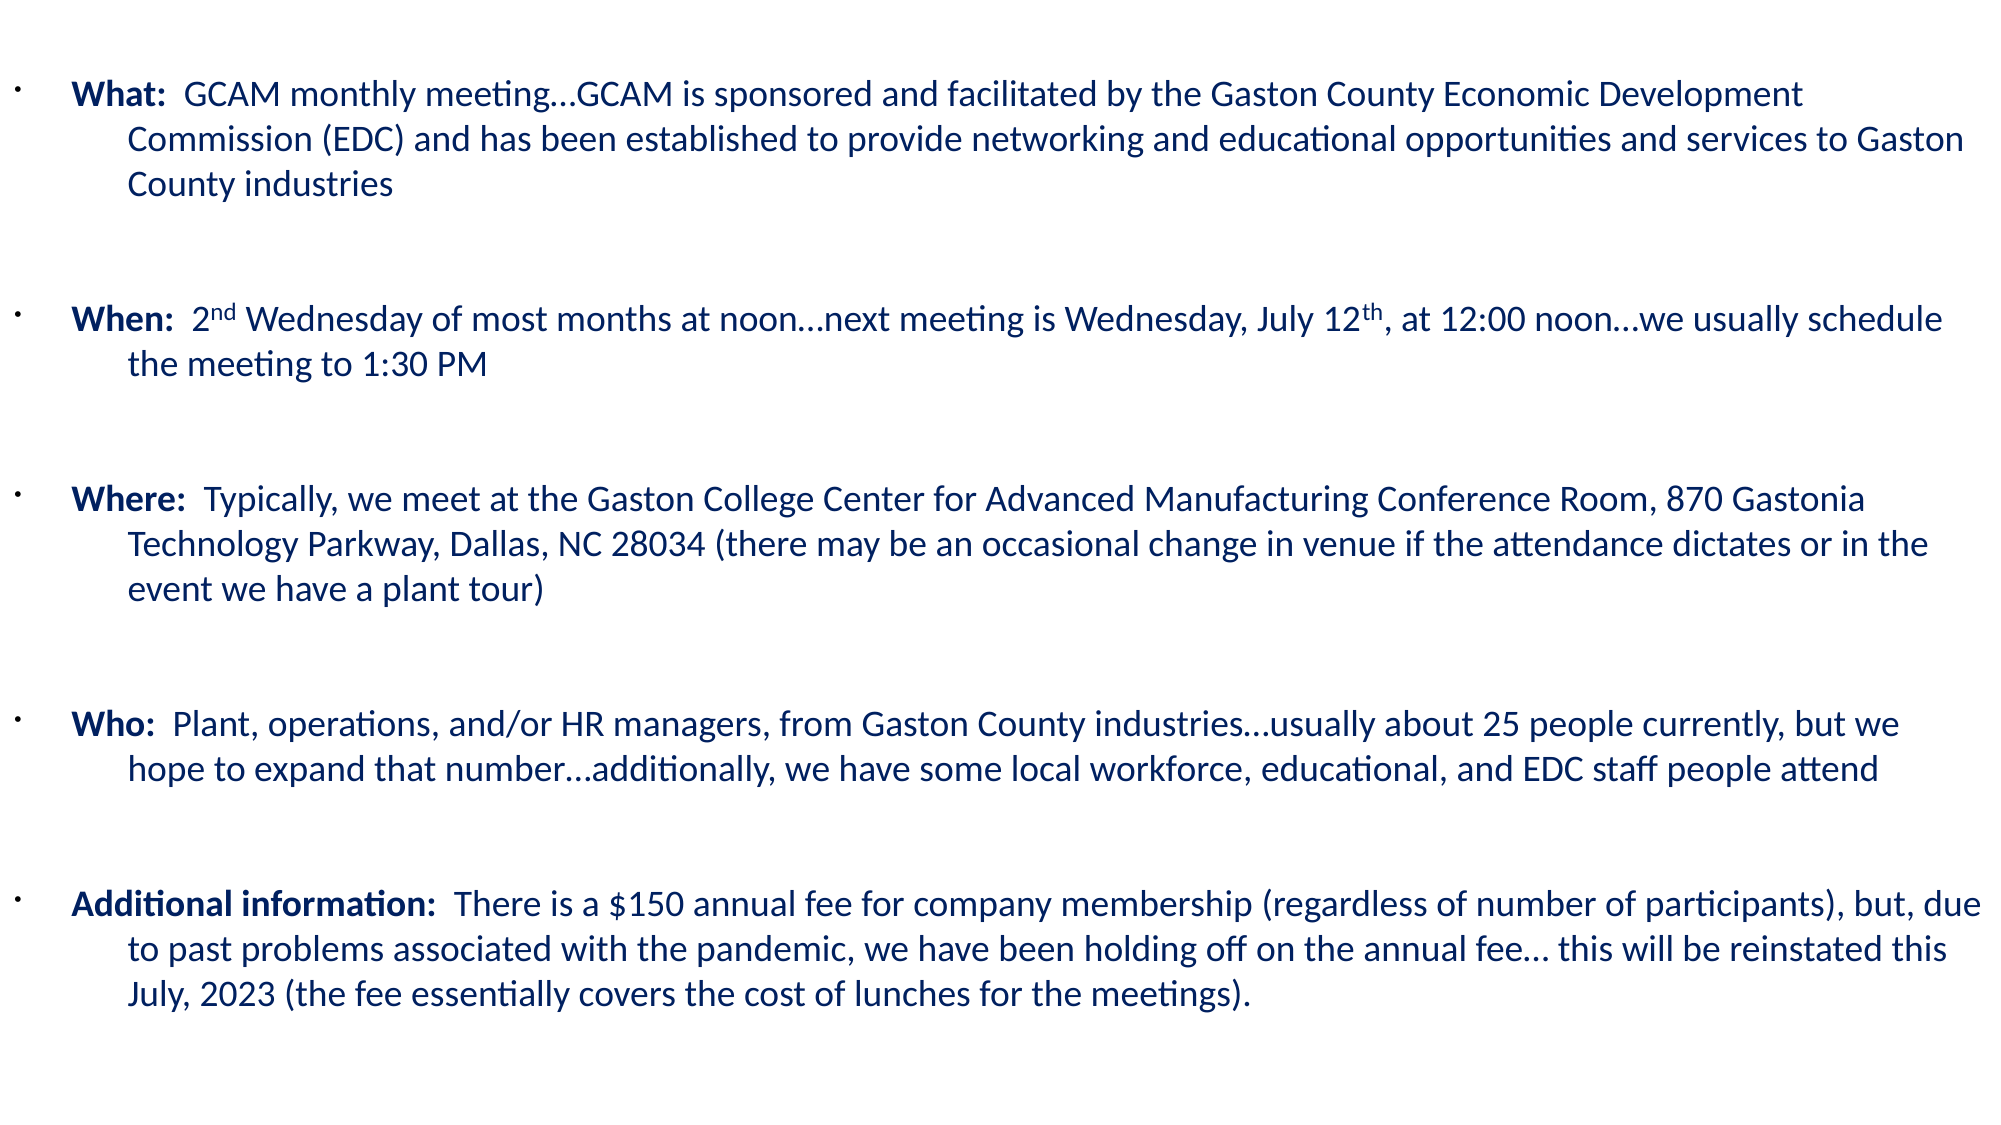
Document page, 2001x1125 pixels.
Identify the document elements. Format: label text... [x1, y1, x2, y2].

text_box What: GCAM monthly meeting…GCAM is sponsored and facilitated by the Gaston County Economic Development Commission (EDC) and has been established to provide networking and educational opportunities and services to Gaston County industries When: 2nd Wednesday of most months at noon…next meeting is Wednesday, July 12th, at 12:00 noon…we usually schedule the meeting to 1:30 PM Where: Typically, we meet at the Gaston College Center for Advanced Manufacturing Conference Room, 870 Gastonia Technology Parkway, Dallas, NC 28034 (there may be an occasional change in venue if the attendance dictates or in the event we have a plant tour) Who: Plant, operations, and/or HR managers, from Gaston County industries…usually about 25 people currently, but we hope to expand that number…additionally, we have some local workforce, educational, and EDC staff people attend Additional information: There is a $150 annual fee for company membership (regardless of number of participants), but, due to past problems associated with the pandemic, we have been holding off on the annual fee… this will be reinstated this July, 2023 (the fee essentially covers the cost of lunches for the meetings). [0, 62, 2000, 1022]
